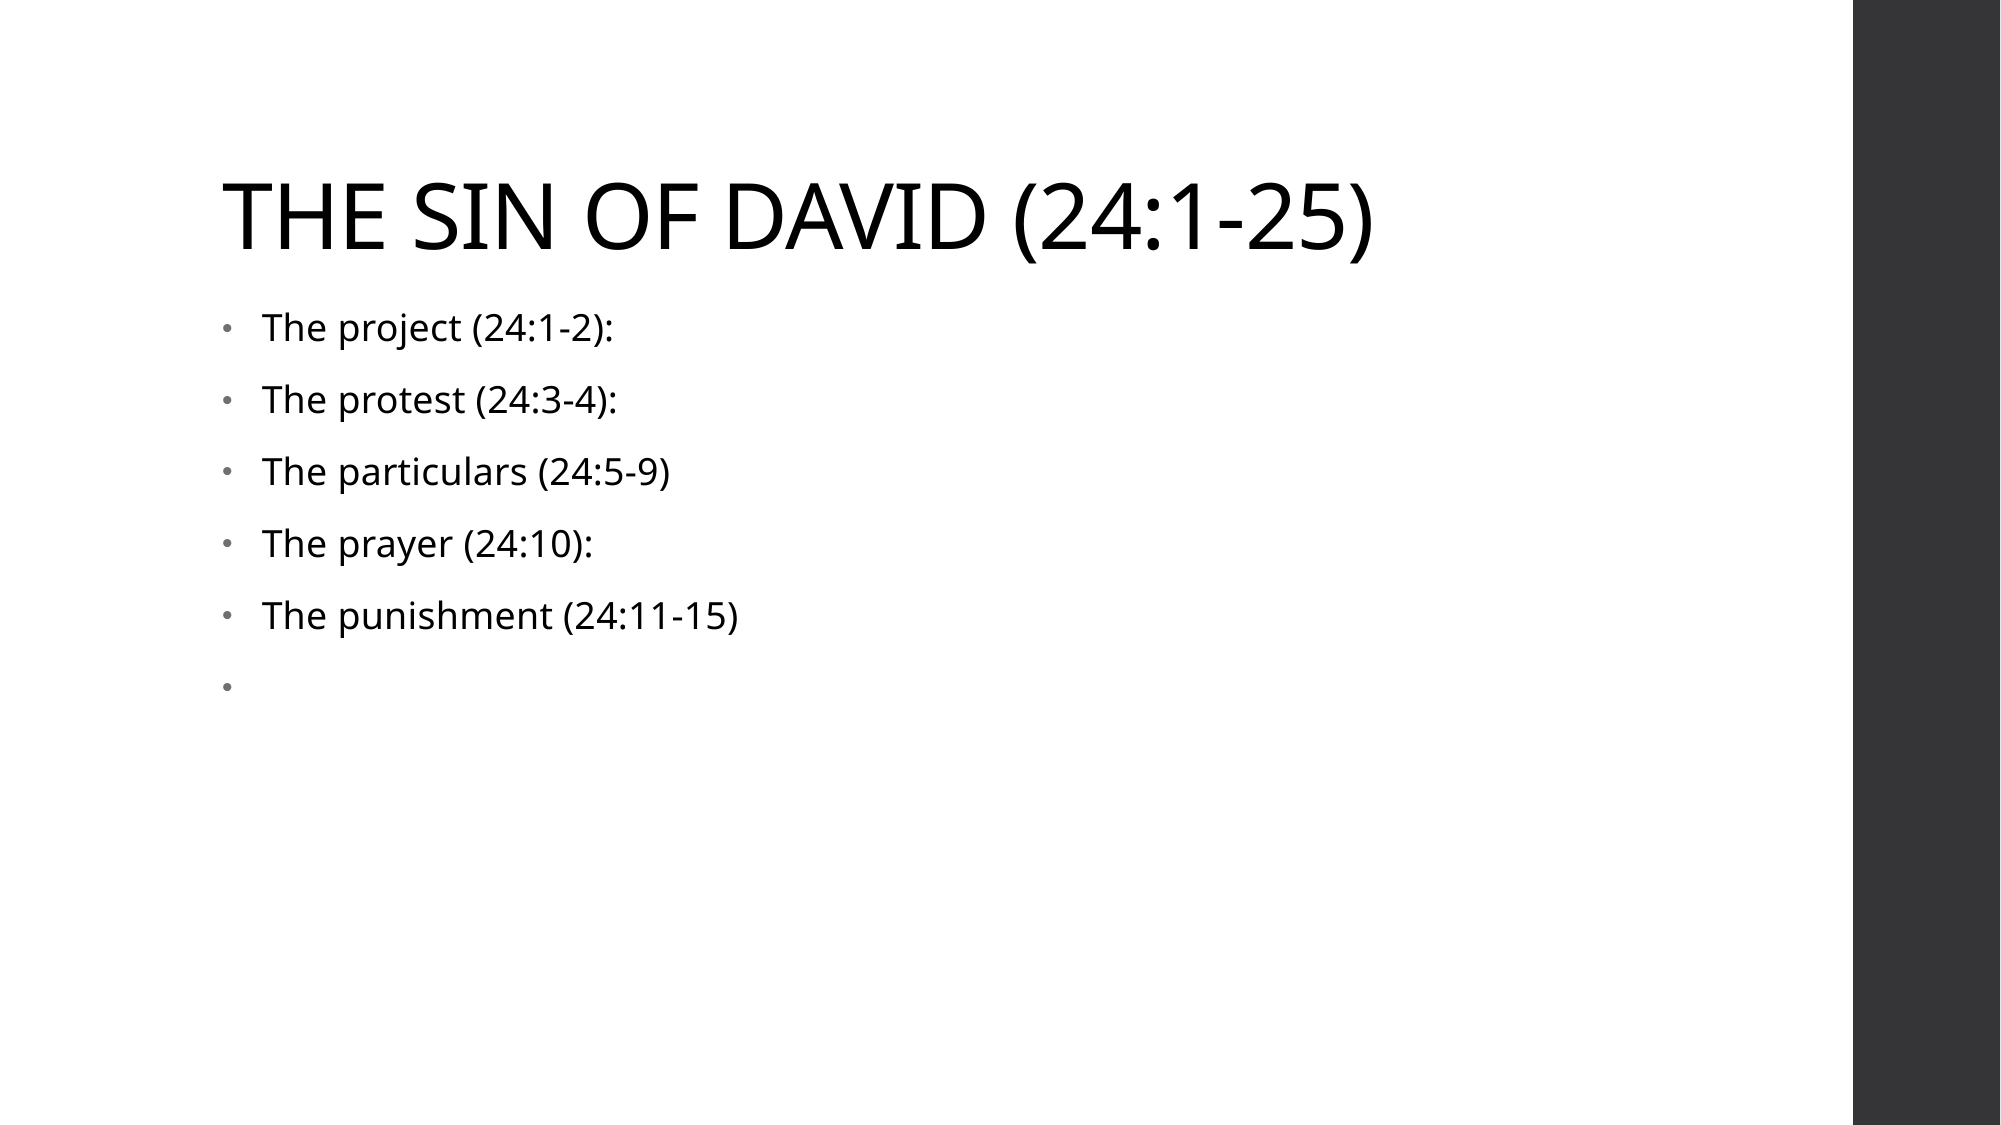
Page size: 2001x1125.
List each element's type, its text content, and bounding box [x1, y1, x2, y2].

title THE SIN OF DAVID (24:1-25) [206, 60, 1797, 278]
list The project (24:1-2): The protest (24:3-4): The particulars (24:5-9) The prayer (24:10): The punishment (24:11-15) [206, 299, 1617, 1014]
